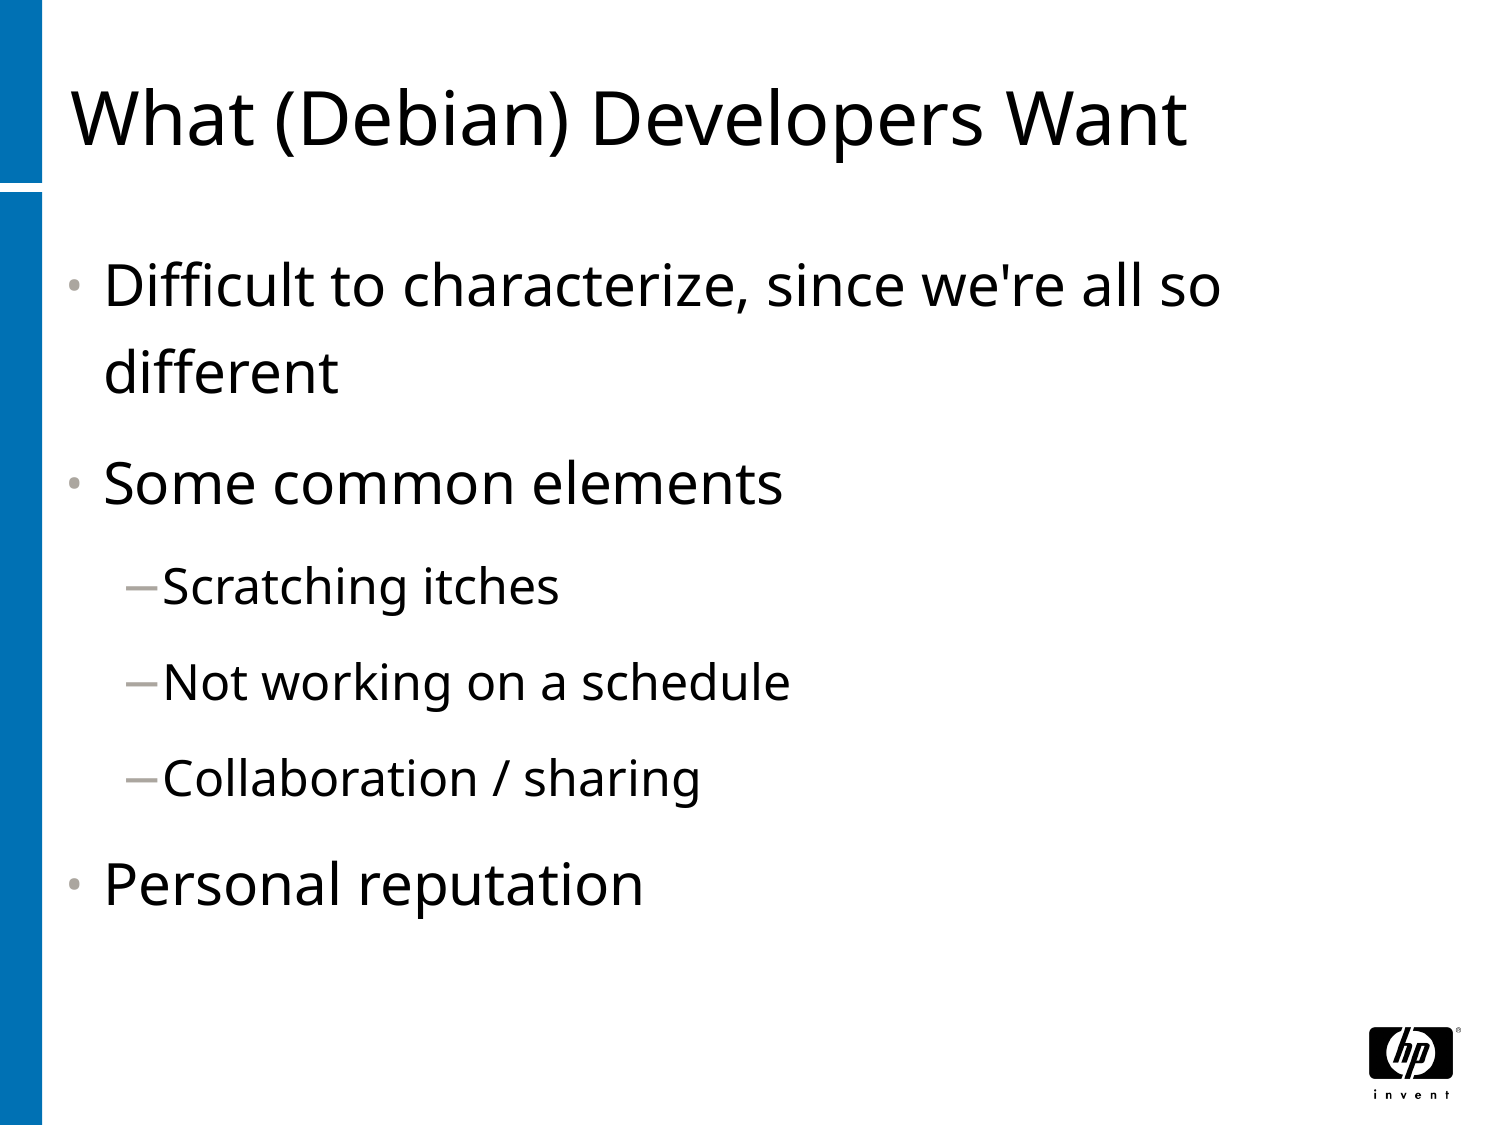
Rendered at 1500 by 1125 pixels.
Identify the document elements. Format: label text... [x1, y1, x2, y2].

picture [1369, 1027, 1461, 1099]
list Difficult to characterize, since we're all so different Some common elements Scratching itches Not working on a schedule Collaboration / sharing Personal reputation [65, 237, 1422, 981]
title What (Debian) Developers Want [70, 18, 1422, 206]
